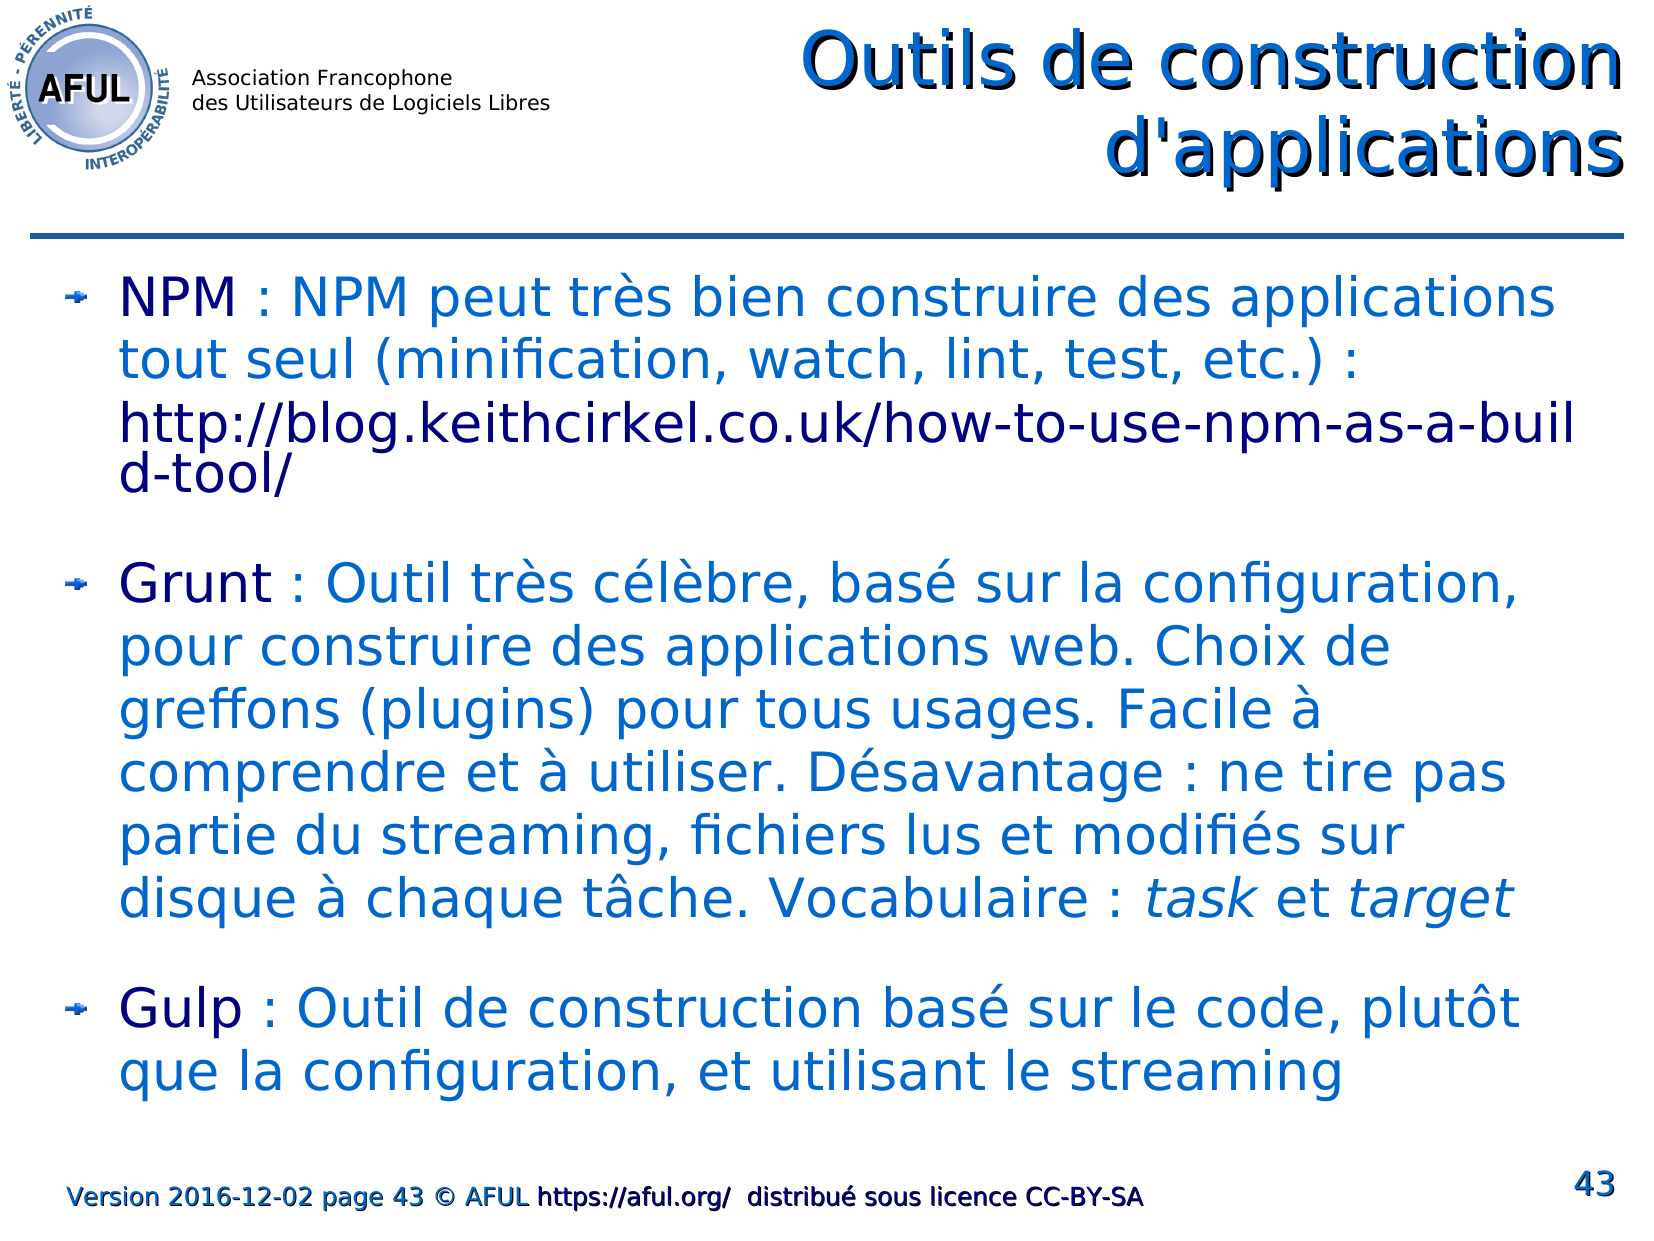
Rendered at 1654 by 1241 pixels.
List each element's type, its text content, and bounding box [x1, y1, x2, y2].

picture [0, 0, 178, 178]
list NPM : NPM peut très bien construire des applications tout seul (minification, watch, lint, test, etc.) : http://blog.keithcirkel.co.uk/how-to-use-npm-as-a-build-tool/ Grunt : Outil très célèbre, basé sur la configuration, pour construire des applications web. Choix de greffons (plugins) pour tous usages. Facile à comprendre et à utiliser. Désavantage : ne tire pas partie du streaming, fichiers lus et modifiés sur disque à chaque tâche. Vocabulaire : task et target Gulp : Outil de construction basé sur le code, plutôt que la configuration, et utilisant le streaming [47, 265, 1595, 1211]
title Outils de construction d'applications [501, 0, 1625, 207]
